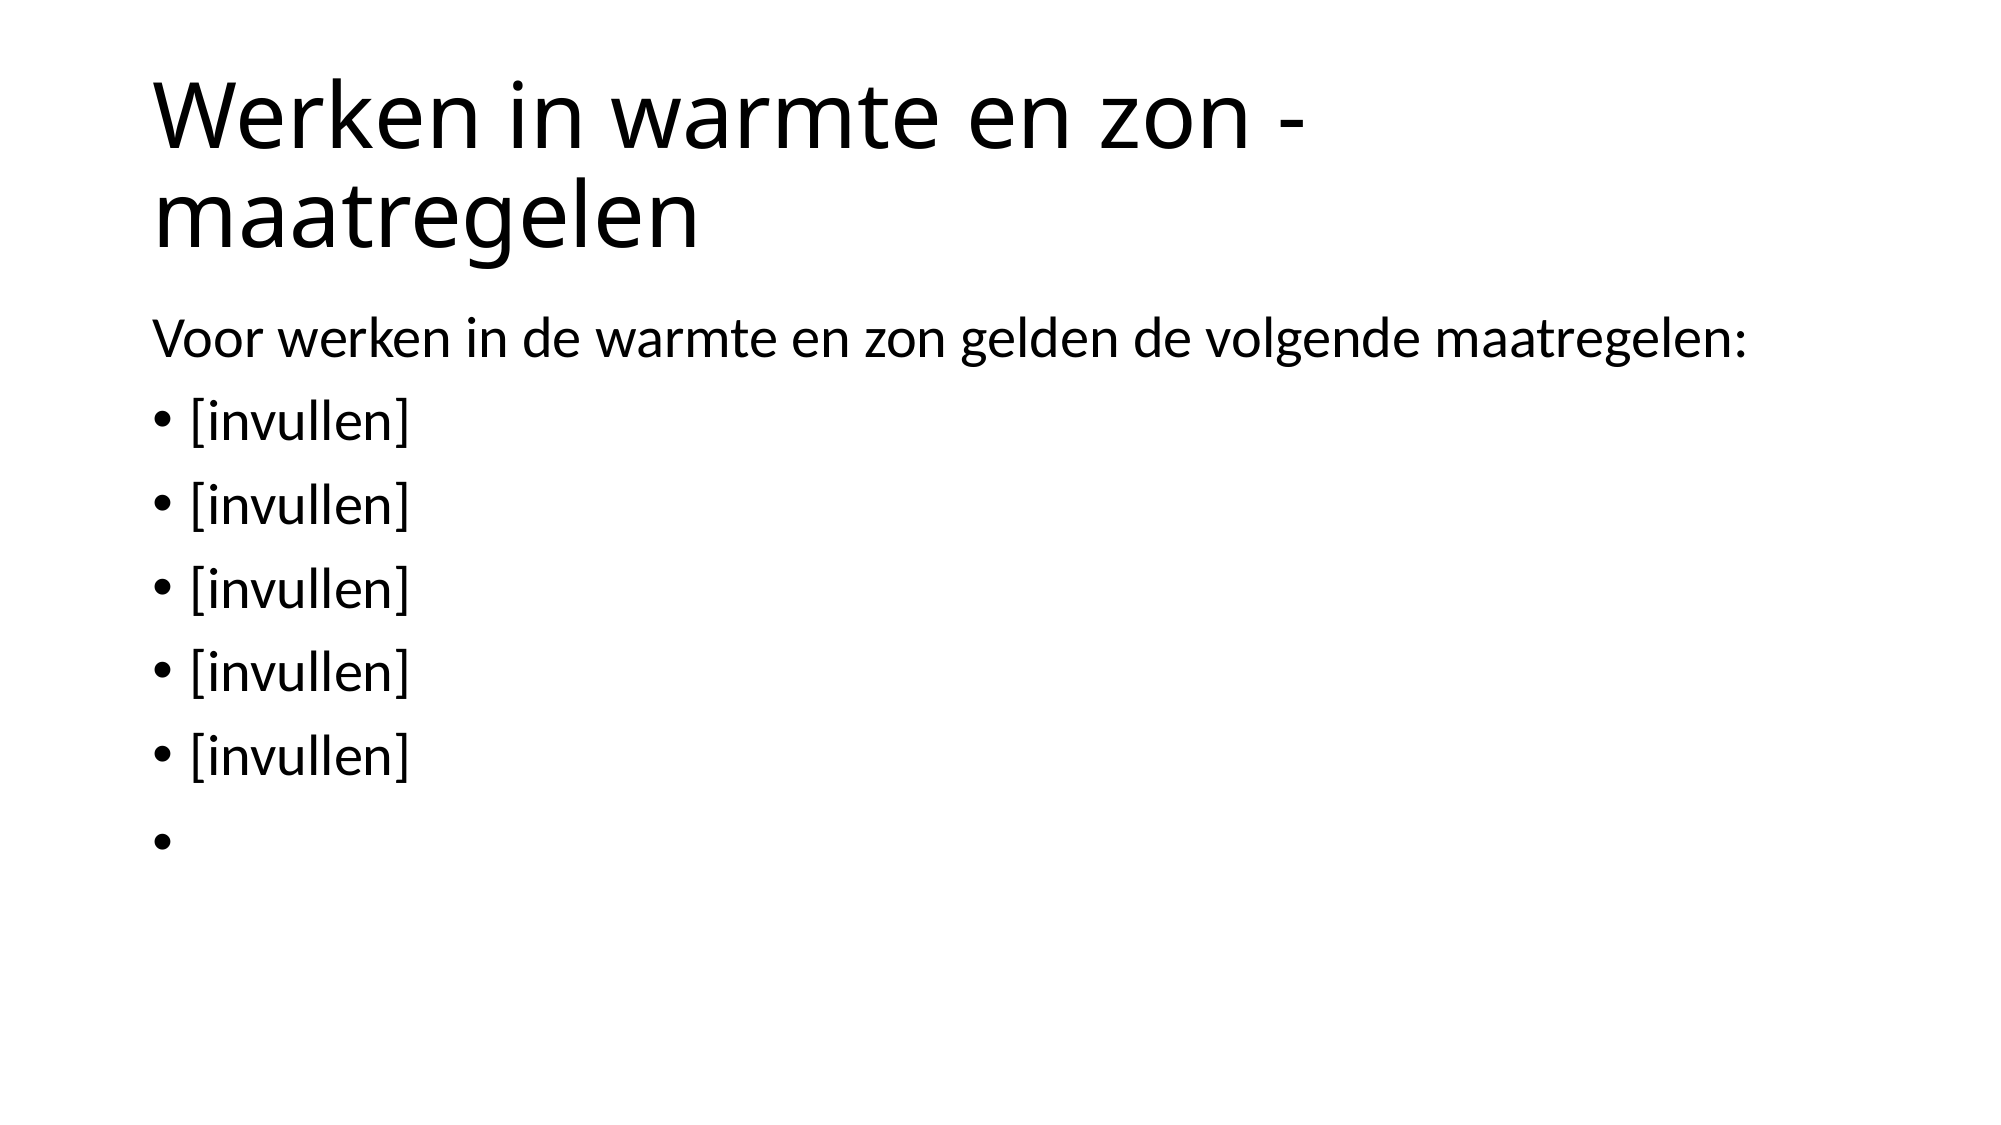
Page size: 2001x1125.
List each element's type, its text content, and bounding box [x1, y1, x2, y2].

title Werken in warmte en zon - maatregelen [137, 59, 1863, 278]
list Voor werken in de warmte en zon gelden de volgende maatregelen: [invullen] [invullen] [invullen] [invullen] [invullen] [137, 299, 1863, 1014]
